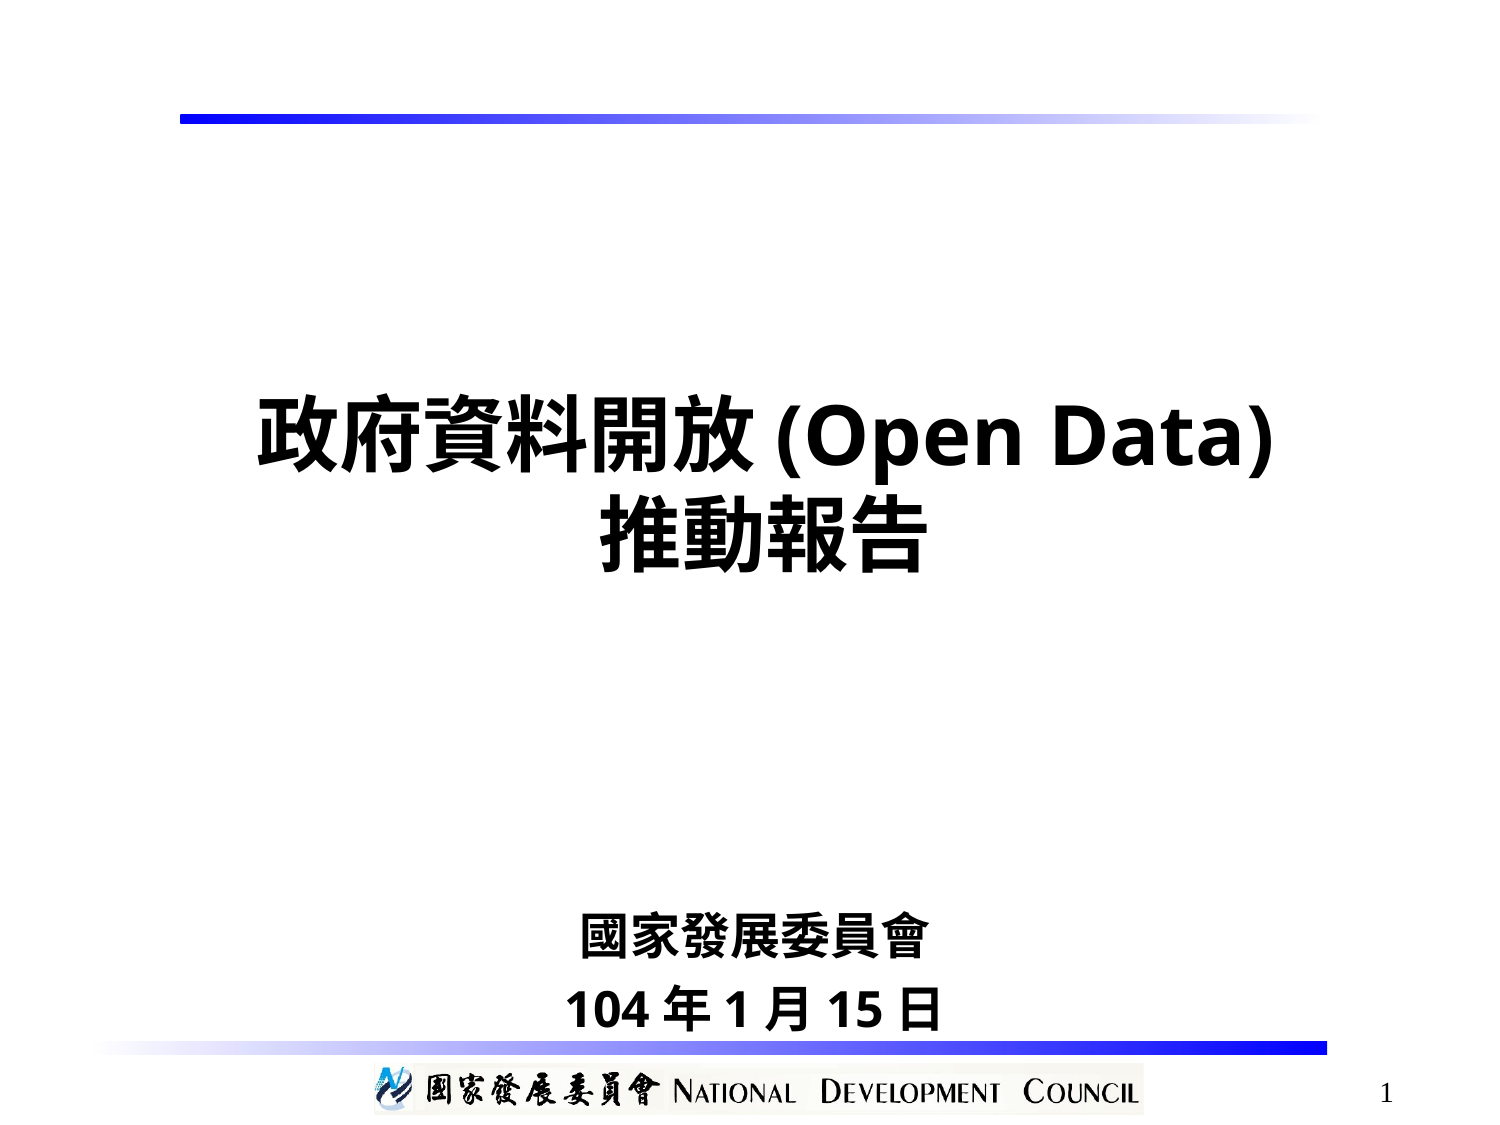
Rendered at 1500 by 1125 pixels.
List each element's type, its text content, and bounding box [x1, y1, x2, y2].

subtitle 國家發展委員會 104年1月15日 [230, 904, 1281, 1044]
title 政府資料開放(Open Data) 推動報告 [127, 374, 1403, 538]
text_box 1 [1364, 1070, 1490, 1106]
